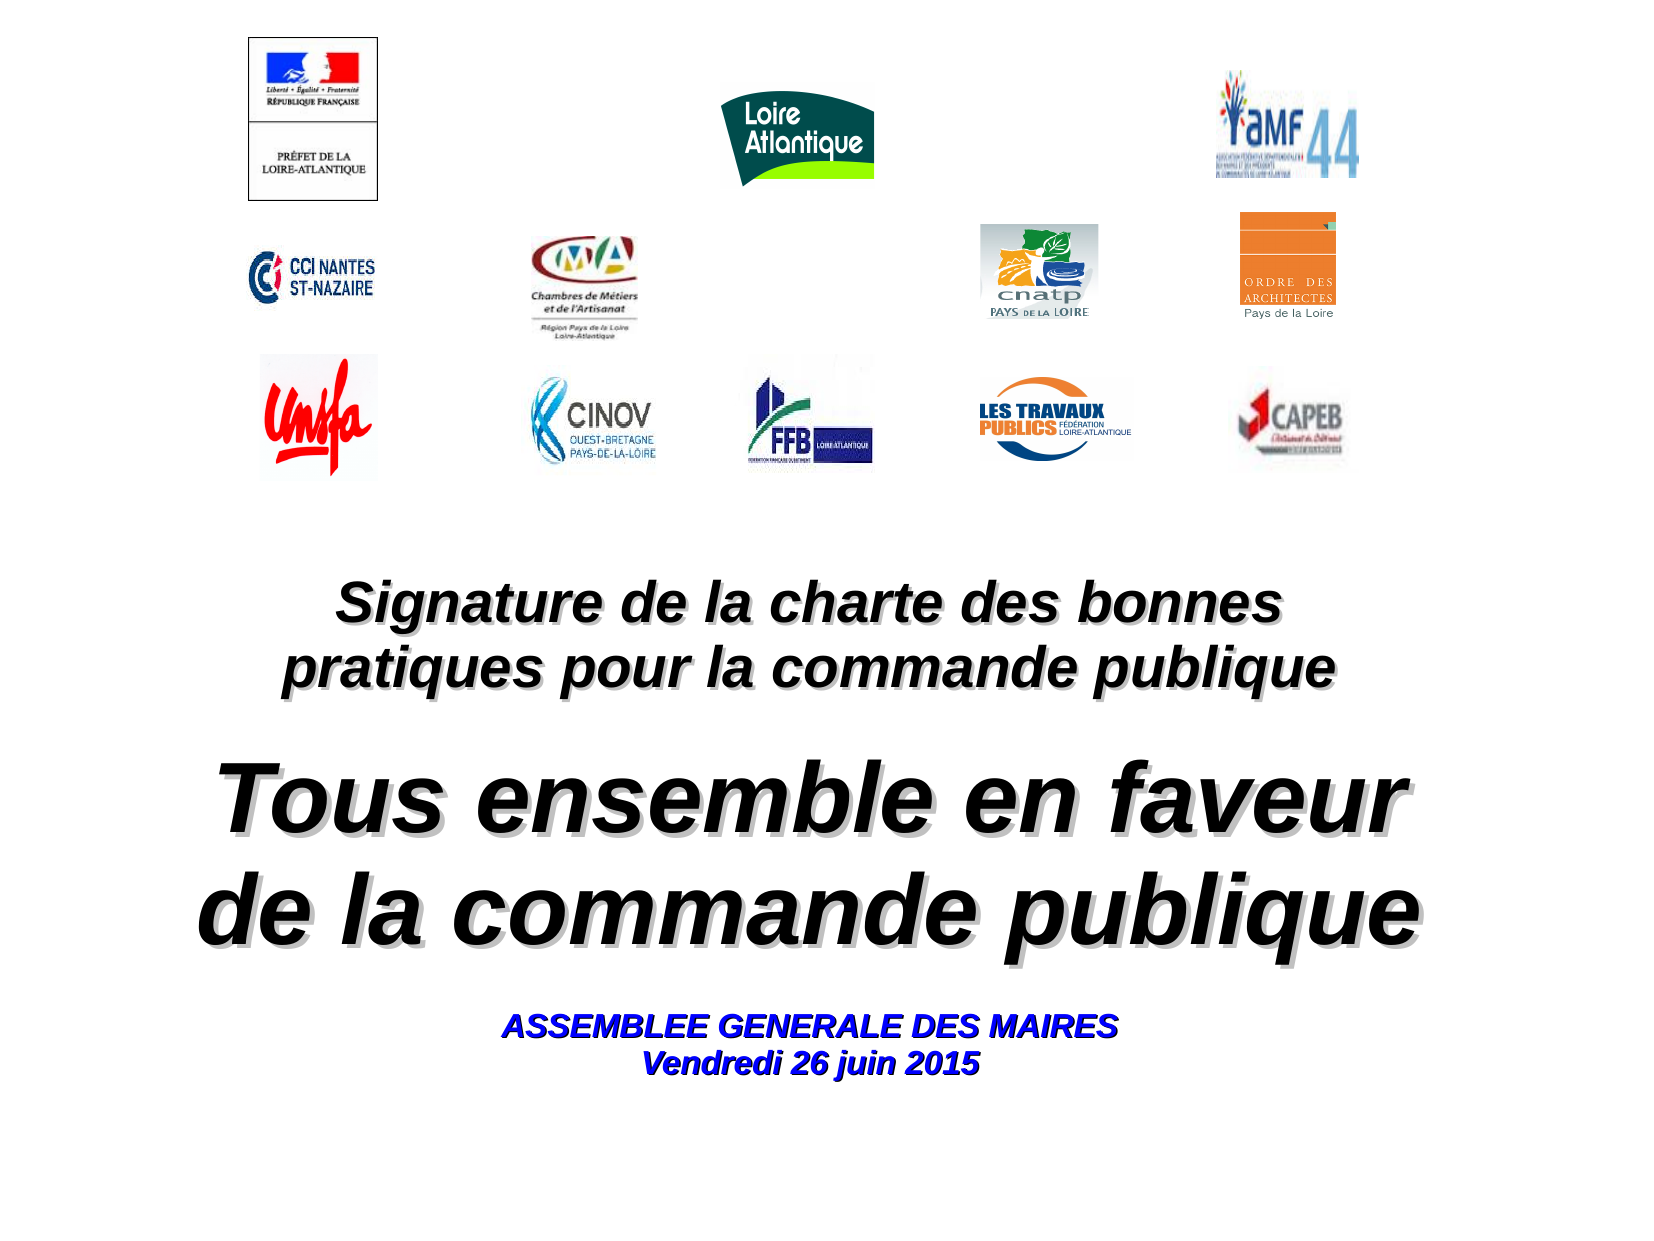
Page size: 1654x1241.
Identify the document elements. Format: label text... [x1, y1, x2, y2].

picture [531, 236, 638, 341]
picture [246, 224, 378, 331]
subtitle Signature de la charte des bonnes pratiques pour la commande publique Tous ensemble en faveur de la commande publique ASSEMBLEE GENERALE DES MAIRES Vendredi 26 juin 2015 [82, 373, 1538, 1163]
picture [720, 82, 875, 189]
picture [1228, 366, 1359, 473]
picture [259, 354, 378, 481]
picture [980, 224, 1099, 319]
picture [248, 37, 378, 201]
picture [521, 365, 662, 486]
picture [980, 377, 1134, 461]
picture [1216, 70, 1359, 178]
picture [732, 354, 875, 473]
picture [1240, 212, 1336, 319]
